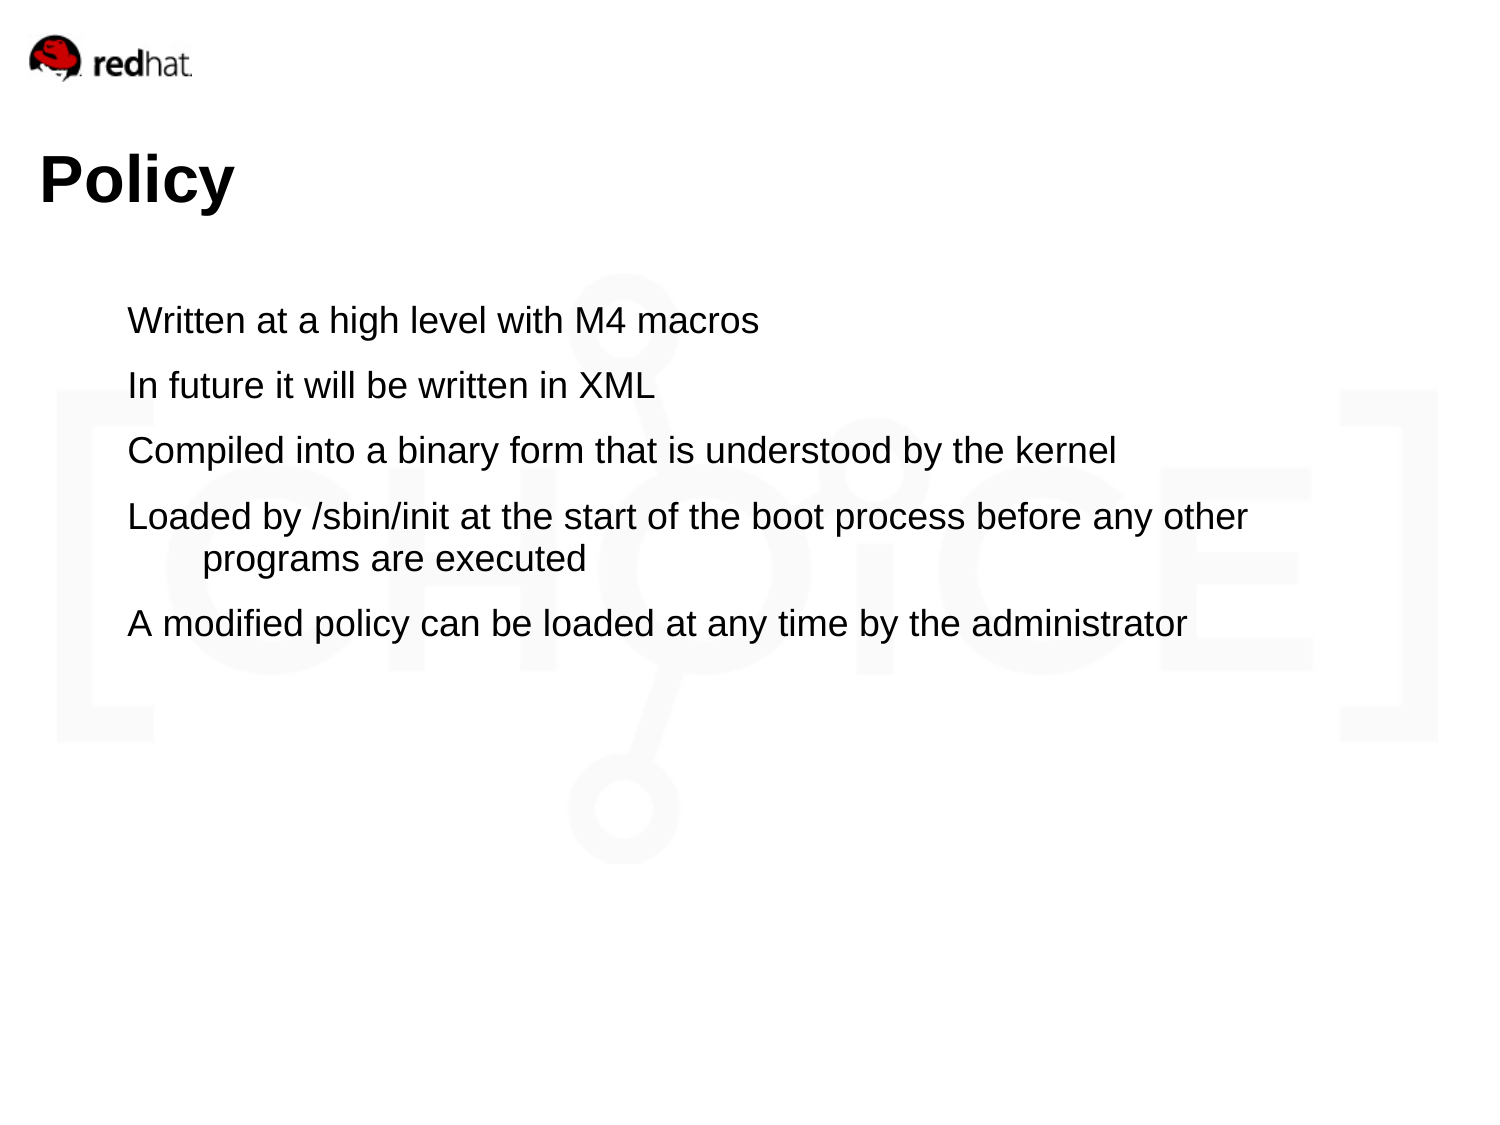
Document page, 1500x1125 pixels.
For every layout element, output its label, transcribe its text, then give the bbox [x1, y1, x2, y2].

list Written at a high level with M4 macros In future it will be written in XML Compiled into a binary form that is understood by the kernel Loaded by /sbin/init at the start of the boot process before any other programs are executed A modified policy can be loaded at any time by the administrator [112, 291, 1389, 932]
picture [57, 274, 1438, 864]
picture [28, 33, 192, 82]
title Policy [25, 82, 1378, 225]
